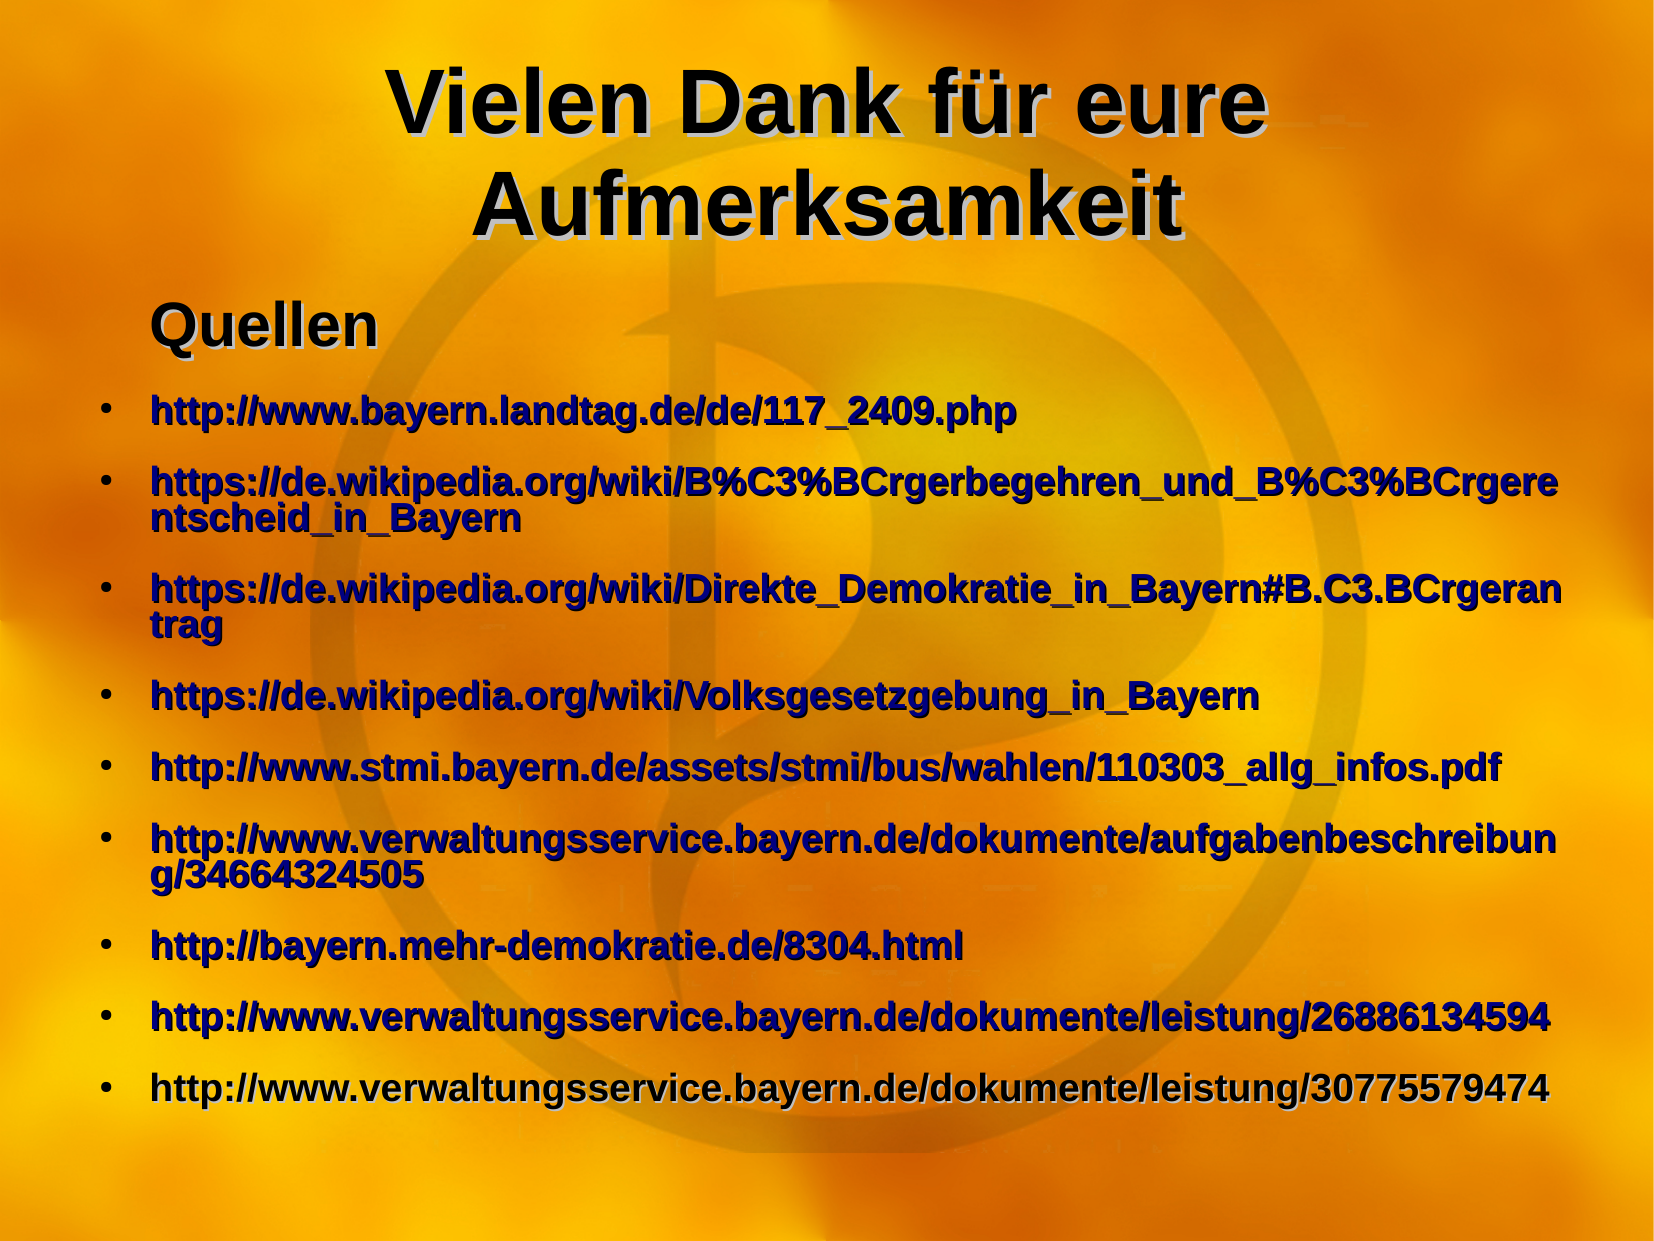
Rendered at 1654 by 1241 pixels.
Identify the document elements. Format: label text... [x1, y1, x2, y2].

picture [0, 0, 1654, 1241]
title Vielen Dank für eure Aufmerksamkeit [82, 49, 1571, 257]
list Quellen http://www.bayern.landtag.de/de/117_2409.php https://de.wikipedia.org/wiki/B%C3%BCrgerbegehren_und_B%C3%BCrgerentscheid_in_Bayern https://de.wikipedia.org/wiki/Direkte_Demokratie_in_Bayern#B.C3.BCrgerantrag https://de.wikipedia.org/wiki/Volksgesetzgebung_in_Bayern http://www.stmi.bayern.de/assets/stmi/bus/wahlen/110303_allg_infos.pdf http://www.verwaltungsservice.bayern.de/dokumente/aufgabenbeschreibung/34664324505 http://bayern.mehr-demokratie.de/8304.html http://www.verwaltungsservice.bayern.de/dokumente/leistung/26886134594 http://www.verwaltungsservice.bayern.de/dokumente/leistung/30775579474 [82, 290, 1571, 1010]
